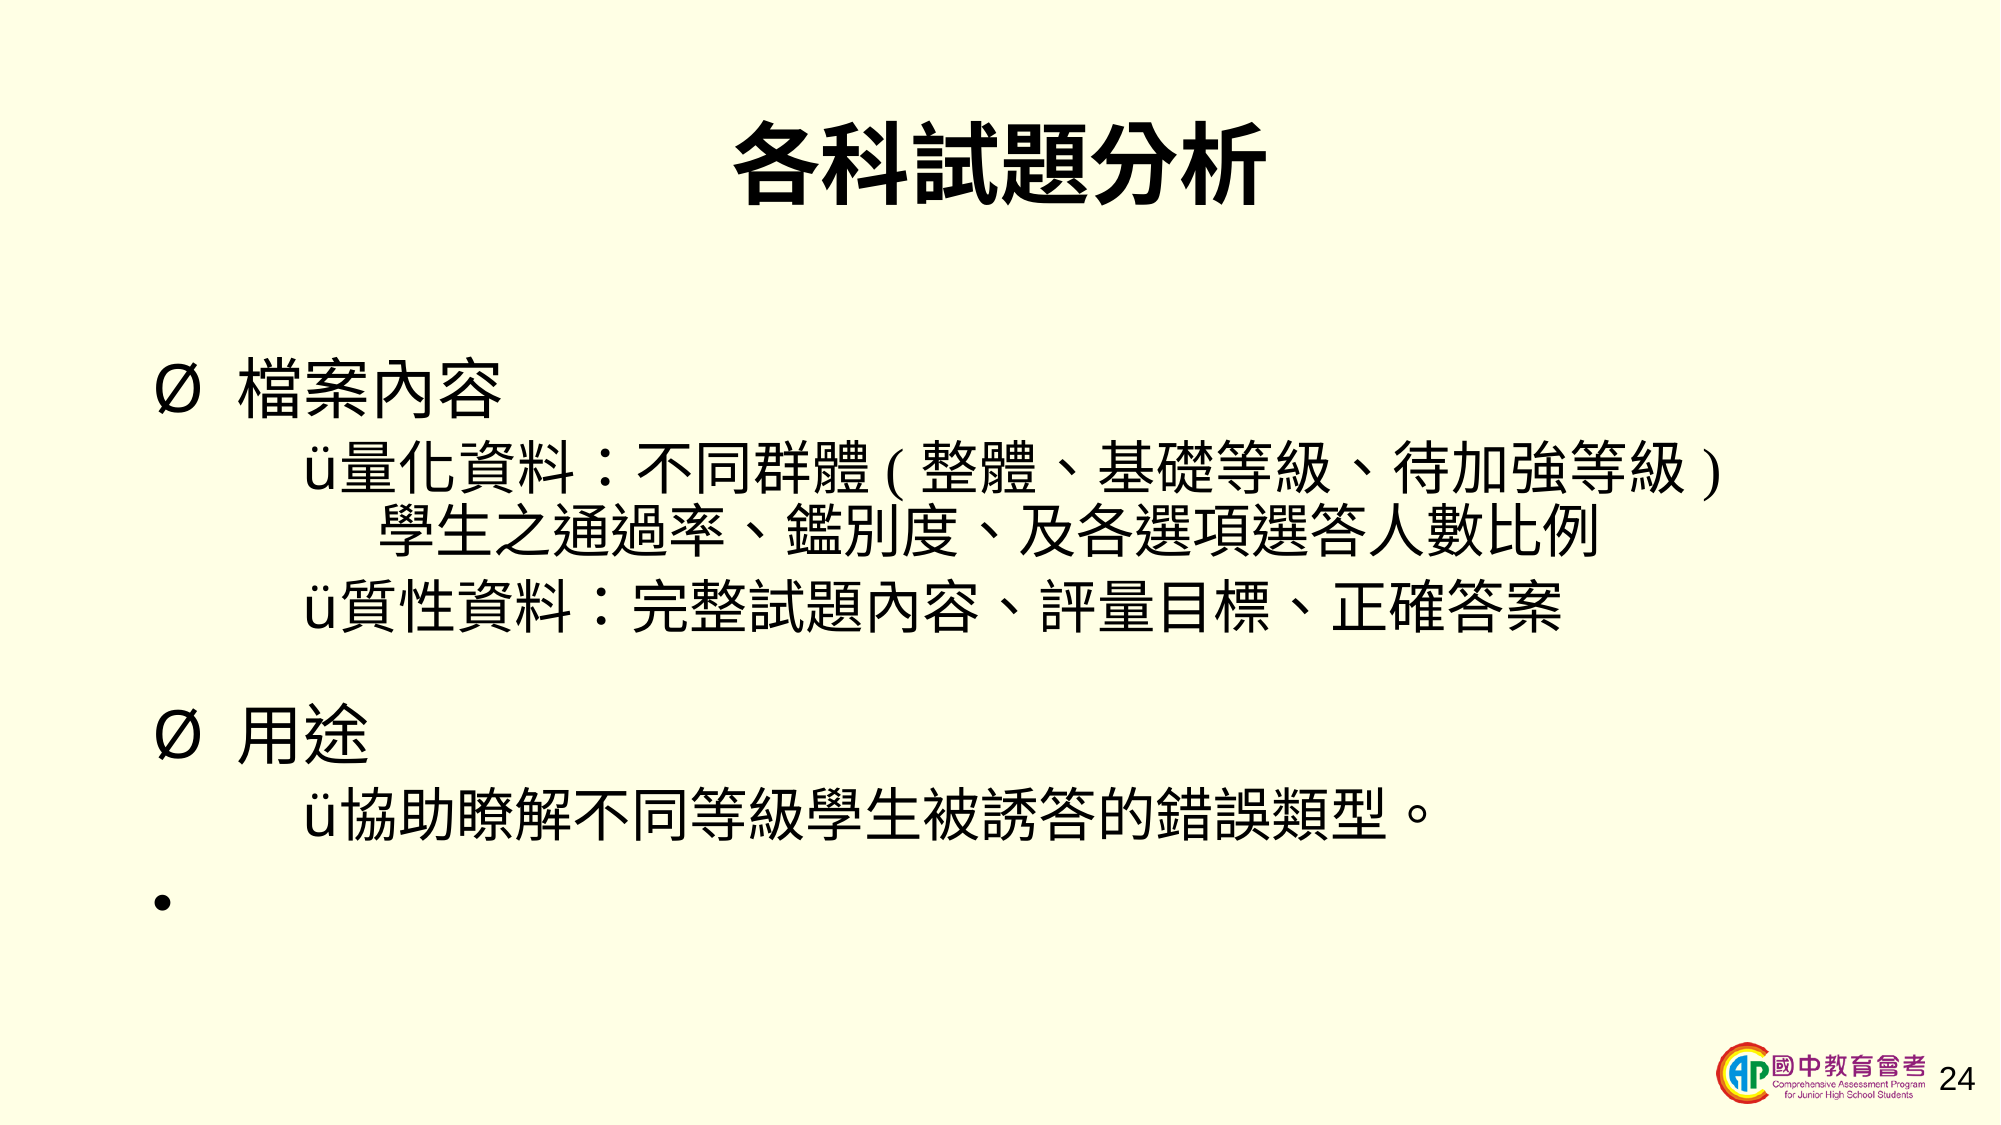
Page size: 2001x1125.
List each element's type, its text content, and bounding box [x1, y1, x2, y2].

list 檔案內容 量化資料：不同群體(整體、基礎等級、待加強等級)學生之通過率、鑑別度、及各選項選答人數比例 質性資料：完整試題內容、評量目標、正確答案 用途 協助瞭解不同等級學生被誘答的錯誤類型。 [137, 299, 1788, 1014]
title 各科試題分析 [137, 59, 1863, 278]
text_box 24 [1923, 1047, 2000, 1108]
